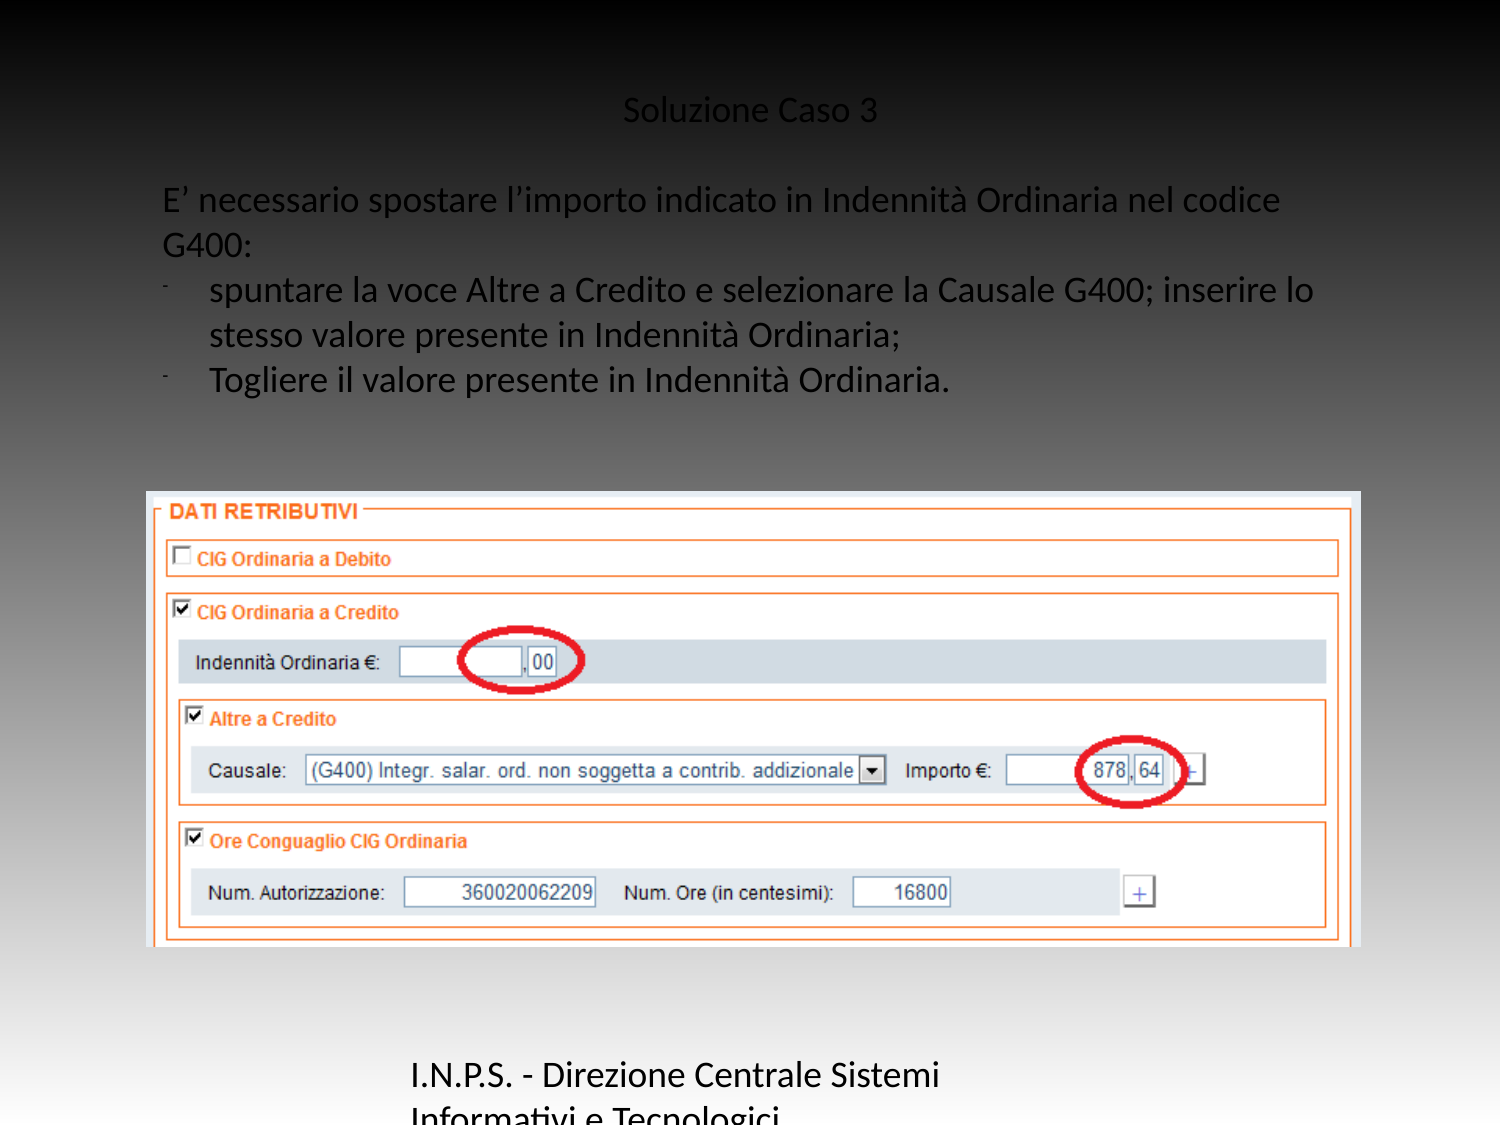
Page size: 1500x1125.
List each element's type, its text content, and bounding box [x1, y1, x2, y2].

picture [146, 491, 1361, 947]
text_box Soluzione Caso 3 E’ necessario spostare l’importo indicato in Indennità Ordinaria nel codice G400: spuntare la voce Altre a Credito e selezionare la Causale G400; inserire lo stesso valore presente in Indennità Ordinaria; Togliere il valore presente in Indennità Ordinaria. [147, 78, 1354, 408]
footer I.N.P.S. - Direzione Centrale Sistemi Informativi e Tecnologici [395, 1042, 1117, 1103]
